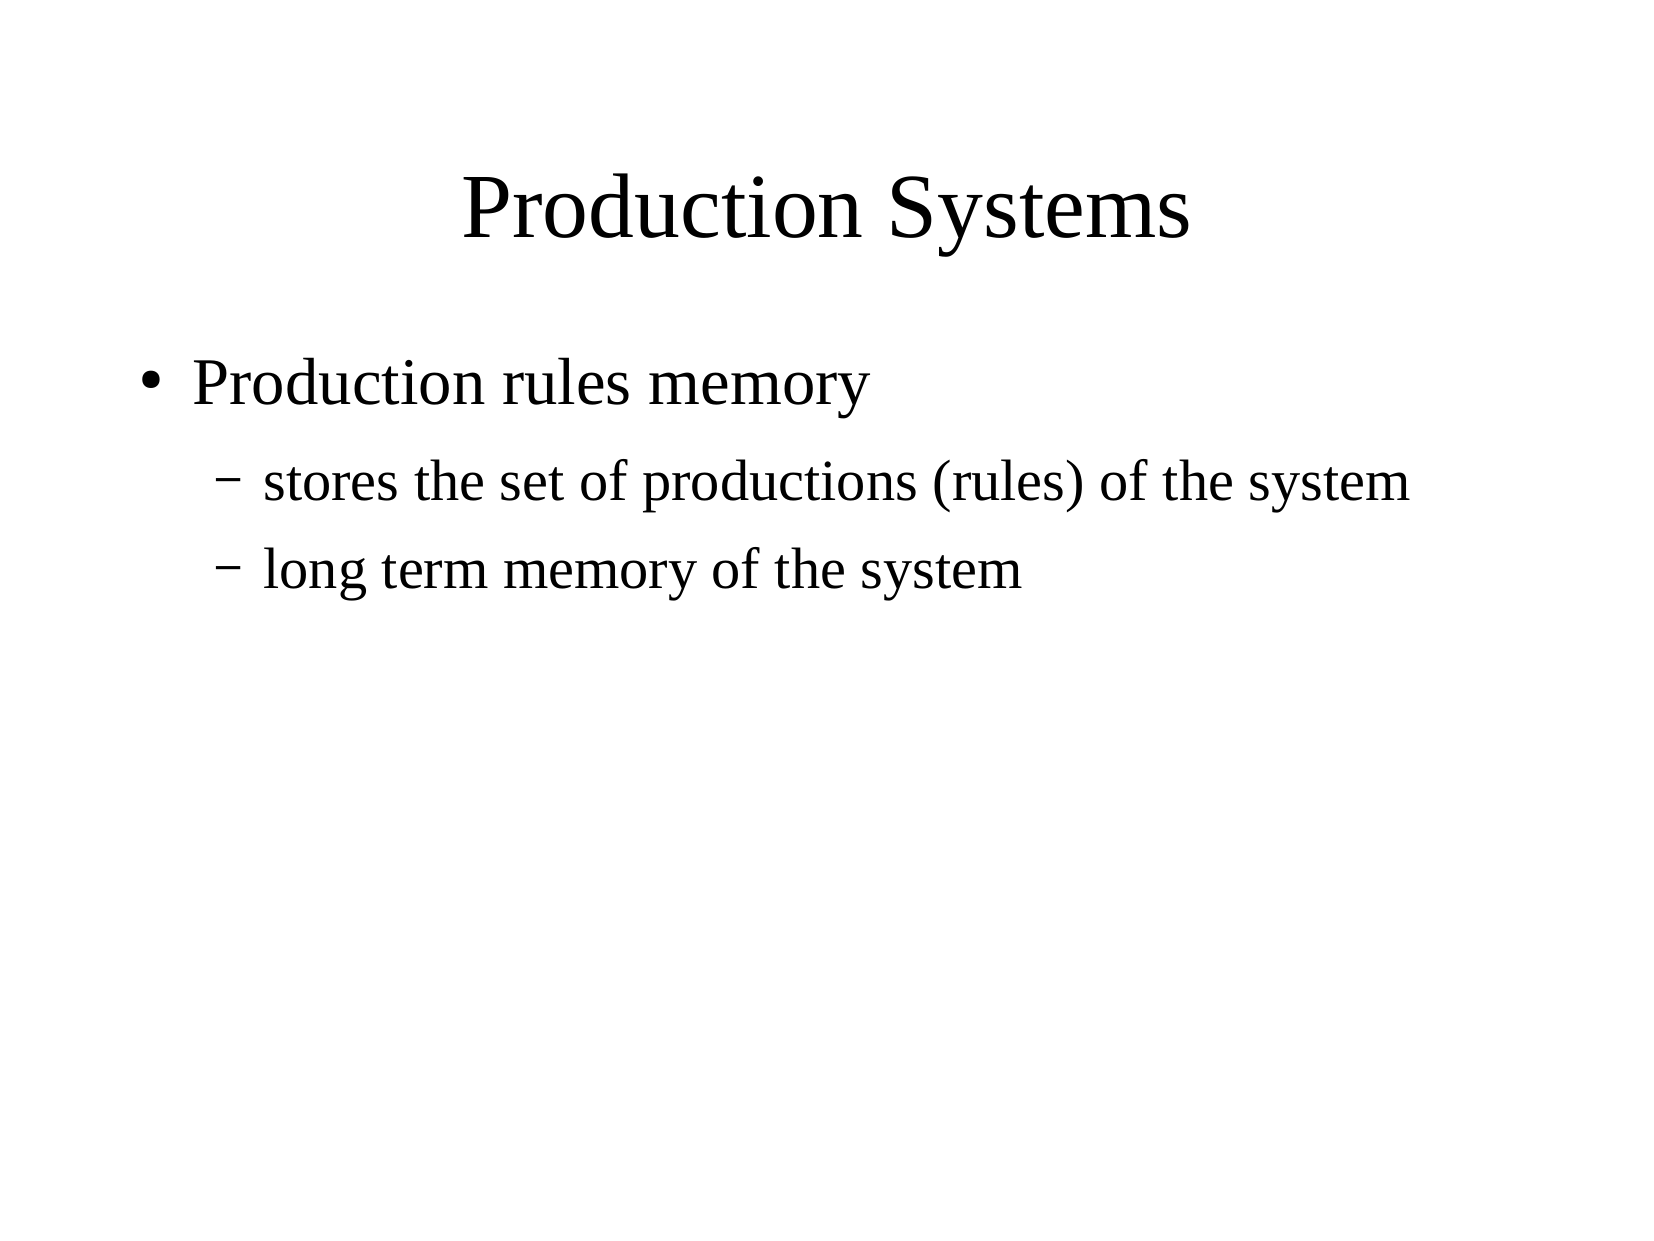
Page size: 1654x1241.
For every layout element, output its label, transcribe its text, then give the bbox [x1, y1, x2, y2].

list Production rules memory stores the set of productions (rules) of the system long term memory of the system [121, 344, 1534, 1127]
title Production Systems [121, 102, 1534, 311]
